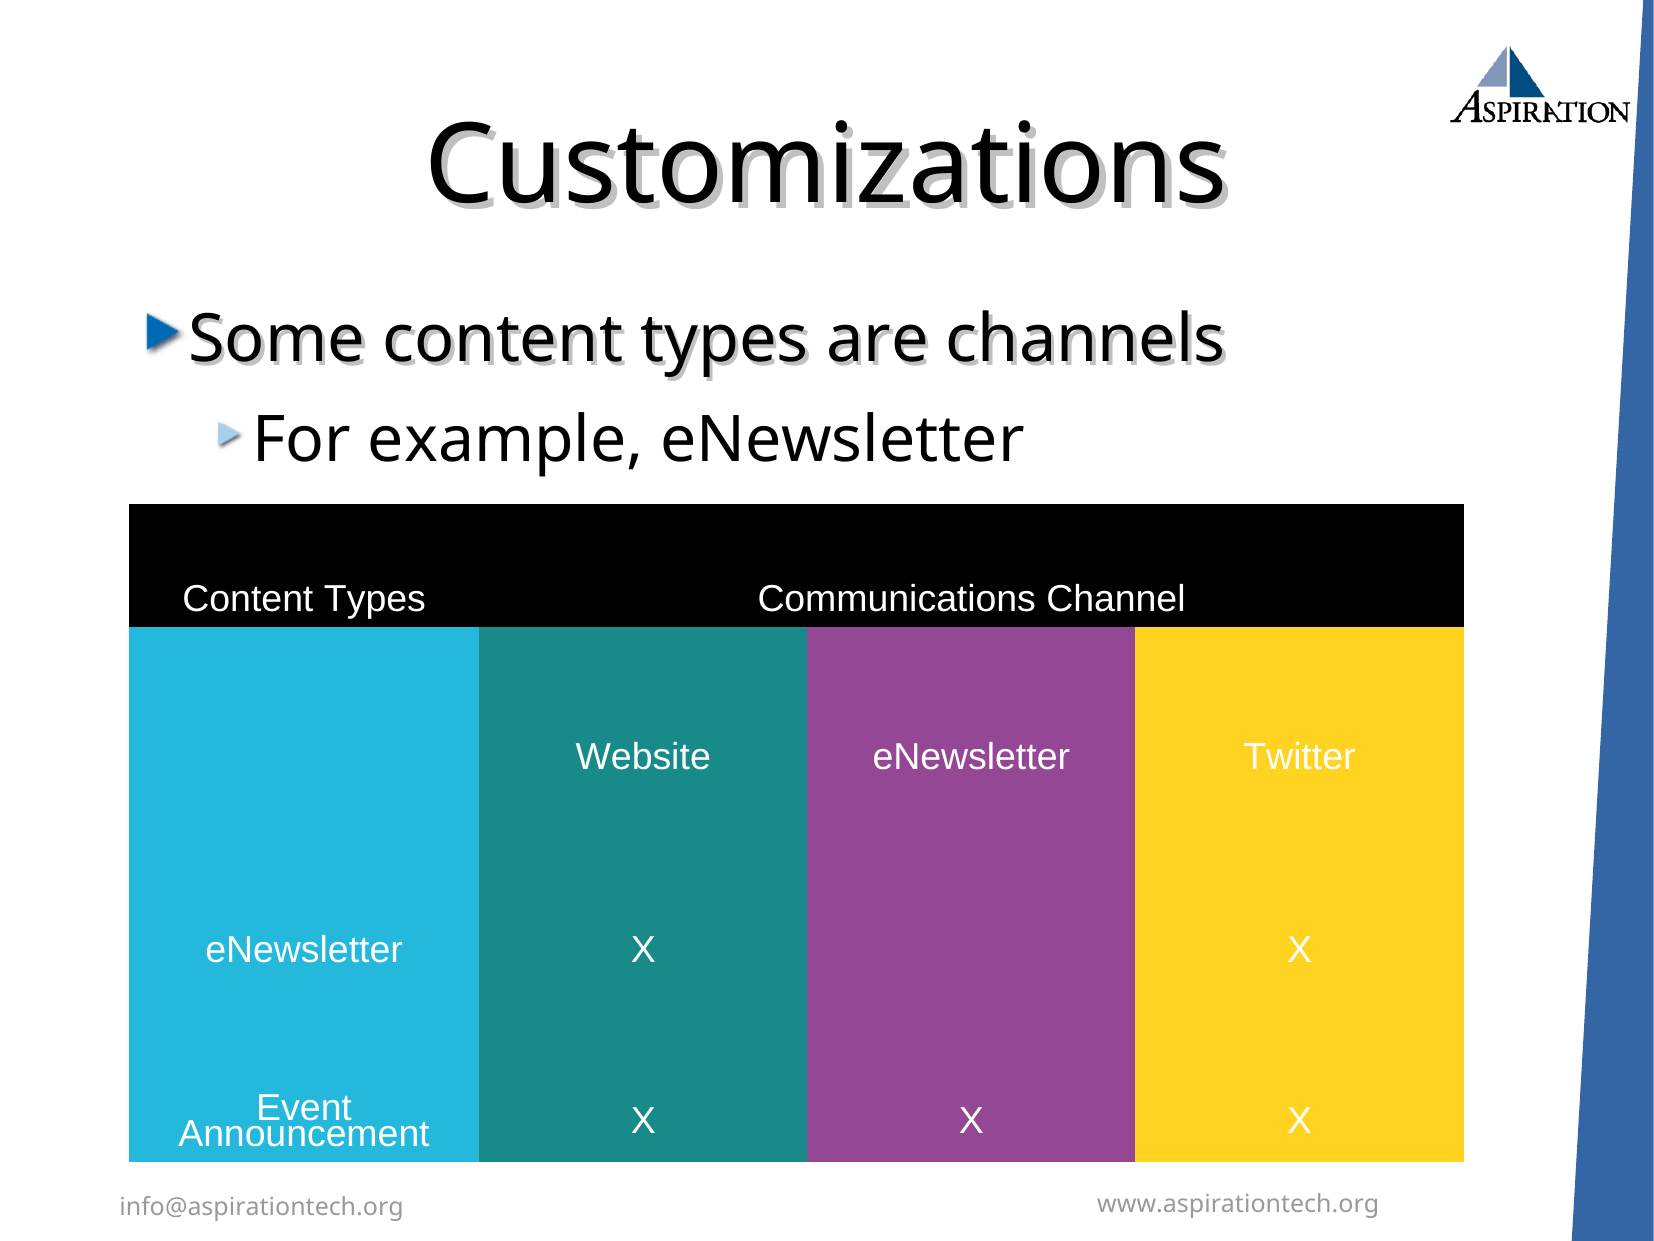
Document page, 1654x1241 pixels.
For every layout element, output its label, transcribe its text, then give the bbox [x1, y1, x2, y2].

title Customizations [82, 49, 1571, 257]
table_header Content Types [129, 504, 479, 627]
table_header Communications Channel [479, 504, 1464, 627]
table_cell Twitter [1135, 627, 1464, 820]
table_cell [807, 820, 1135, 1012]
table_cell Event Announcement [129, 1012, 479, 1162]
table_cell X [1135, 820, 1464, 1012]
table_cell X [479, 820, 807, 1012]
table_cell X [1135, 1012, 1464, 1162]
table_cell eNewsletter [807, 627, 1135, 820]
list Some content types are channels For example, eNewsletter [82, 290, 1571, 1109]
table_cell eNewsletter [129, 820, 479, 1012]
table_cell Website [479, 627, 807, 820]
picture [1450, 46, 1631, 132]
table_cell X [807, 1012, 1135, 1162]
table_cell X [479, 1012, 807, 1162]
table_cell [129, 627, 479, 820]
